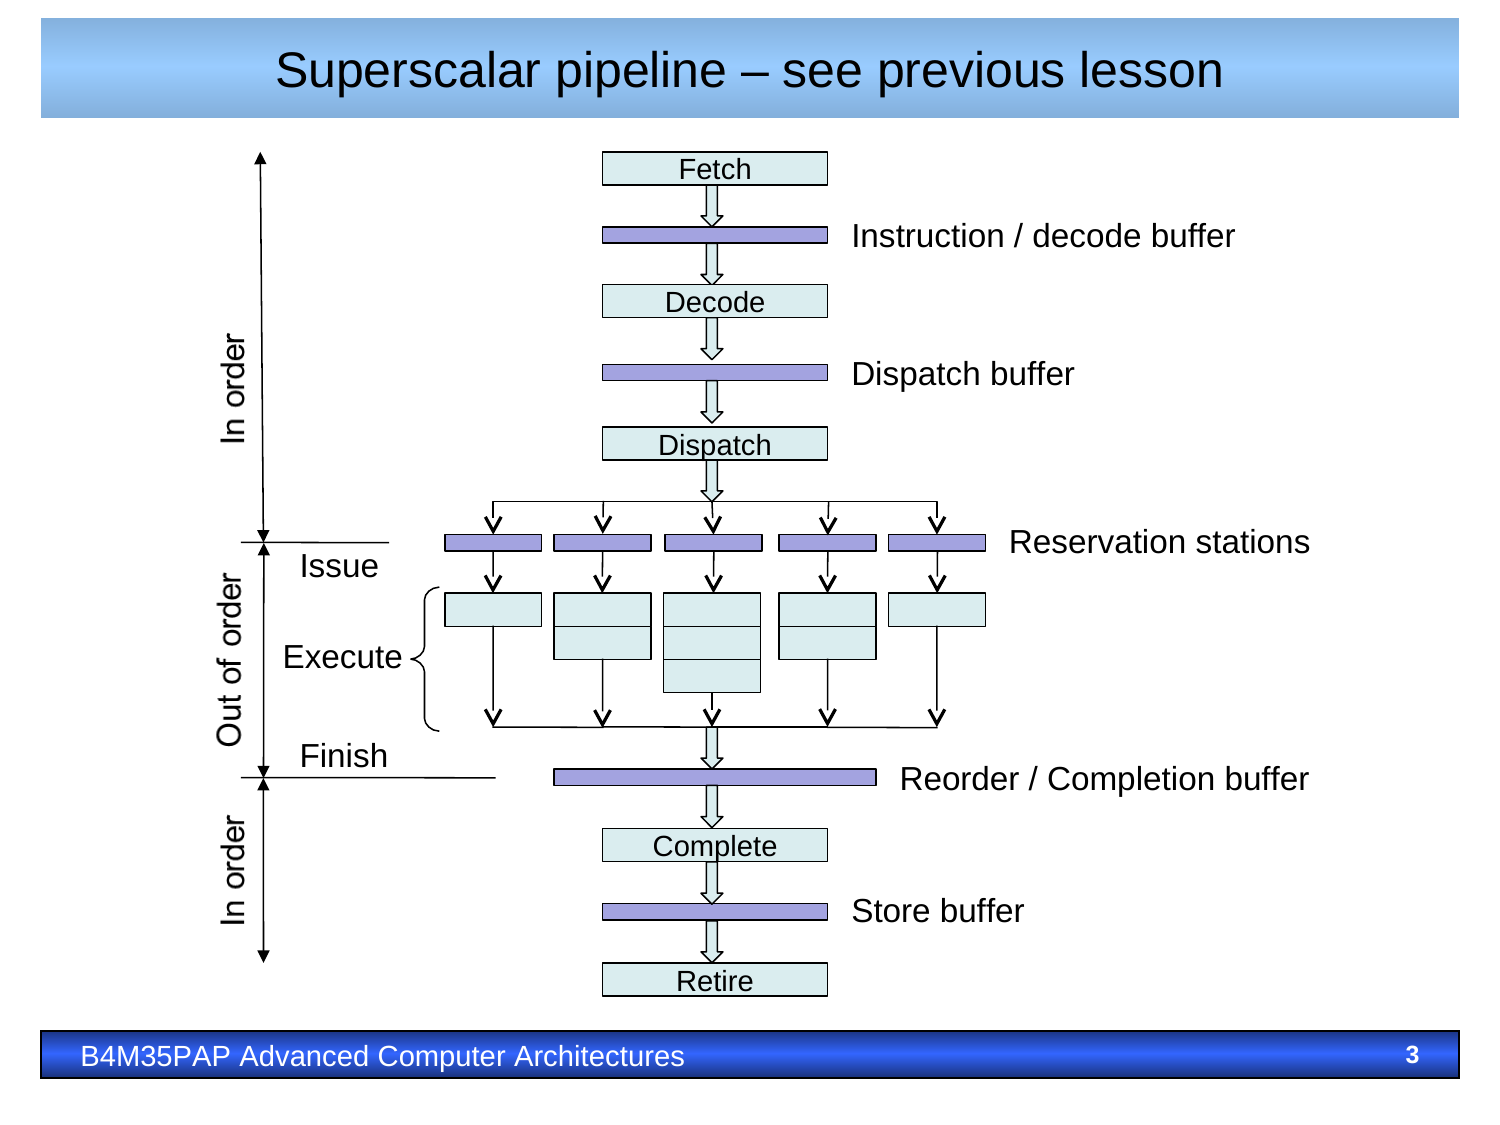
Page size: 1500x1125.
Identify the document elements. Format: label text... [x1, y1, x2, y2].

text_box [701, 318, 723, 360]
text_box Dispatch [602, 426, 828, 460]
text_box [554, 593, 652, 660]
text_box Execute [269, 629, 423, 682]
text_box Dispatch buffer [827, 346, 1355, 398]
text_box [779, 593, 877, 660]
text_box Complete [602, 828, 828, 862]
text_box Retire [602, 962, 828, 996]
text_box Decode [602, 284, 828, 318]
text_box [663, 593, 761, 693]
text_box [888, 593, 986, 627]
text_box Reservation stations [985, 514, 1402, 567]
text_box [554, 534, 652, 552]
text_box [888, 534, 985, 552]
text_box Instruction / decode buffer [827, 208, 1355, 260]
title Superscalar pipeline – see previous lesson [41, 18, 1459, 118]
text_box Execute [417, 629, 500, 682]
text_box Issue [275, 538, 517, 590]
text_box Fetch [602, 151, 828, 185]
picture [178, 552, 269, 768]
picture [183, 779, 273, 964]
picture [183, 207, 273, 466]
text_box [444, 593, 542, 627]
text_box [554, 728, 876, 828]
text_box [665, 534, 762, 552]
text_box [444, 534, 542, 552]
text_box Reorder / Completion buffer [876, 751, 1381, 803]
text_box Finish [275, 727, 517, 780]
text_box [701, 460, 723, 501]
text_box [779, 534, 877, 552]
text_box [602, 185, 827, 284]
text_box [602, 862, 827, 962]
text_box [602, 364, 827, 423]
text_box Store buffer [827, 883, 1069, 935]
